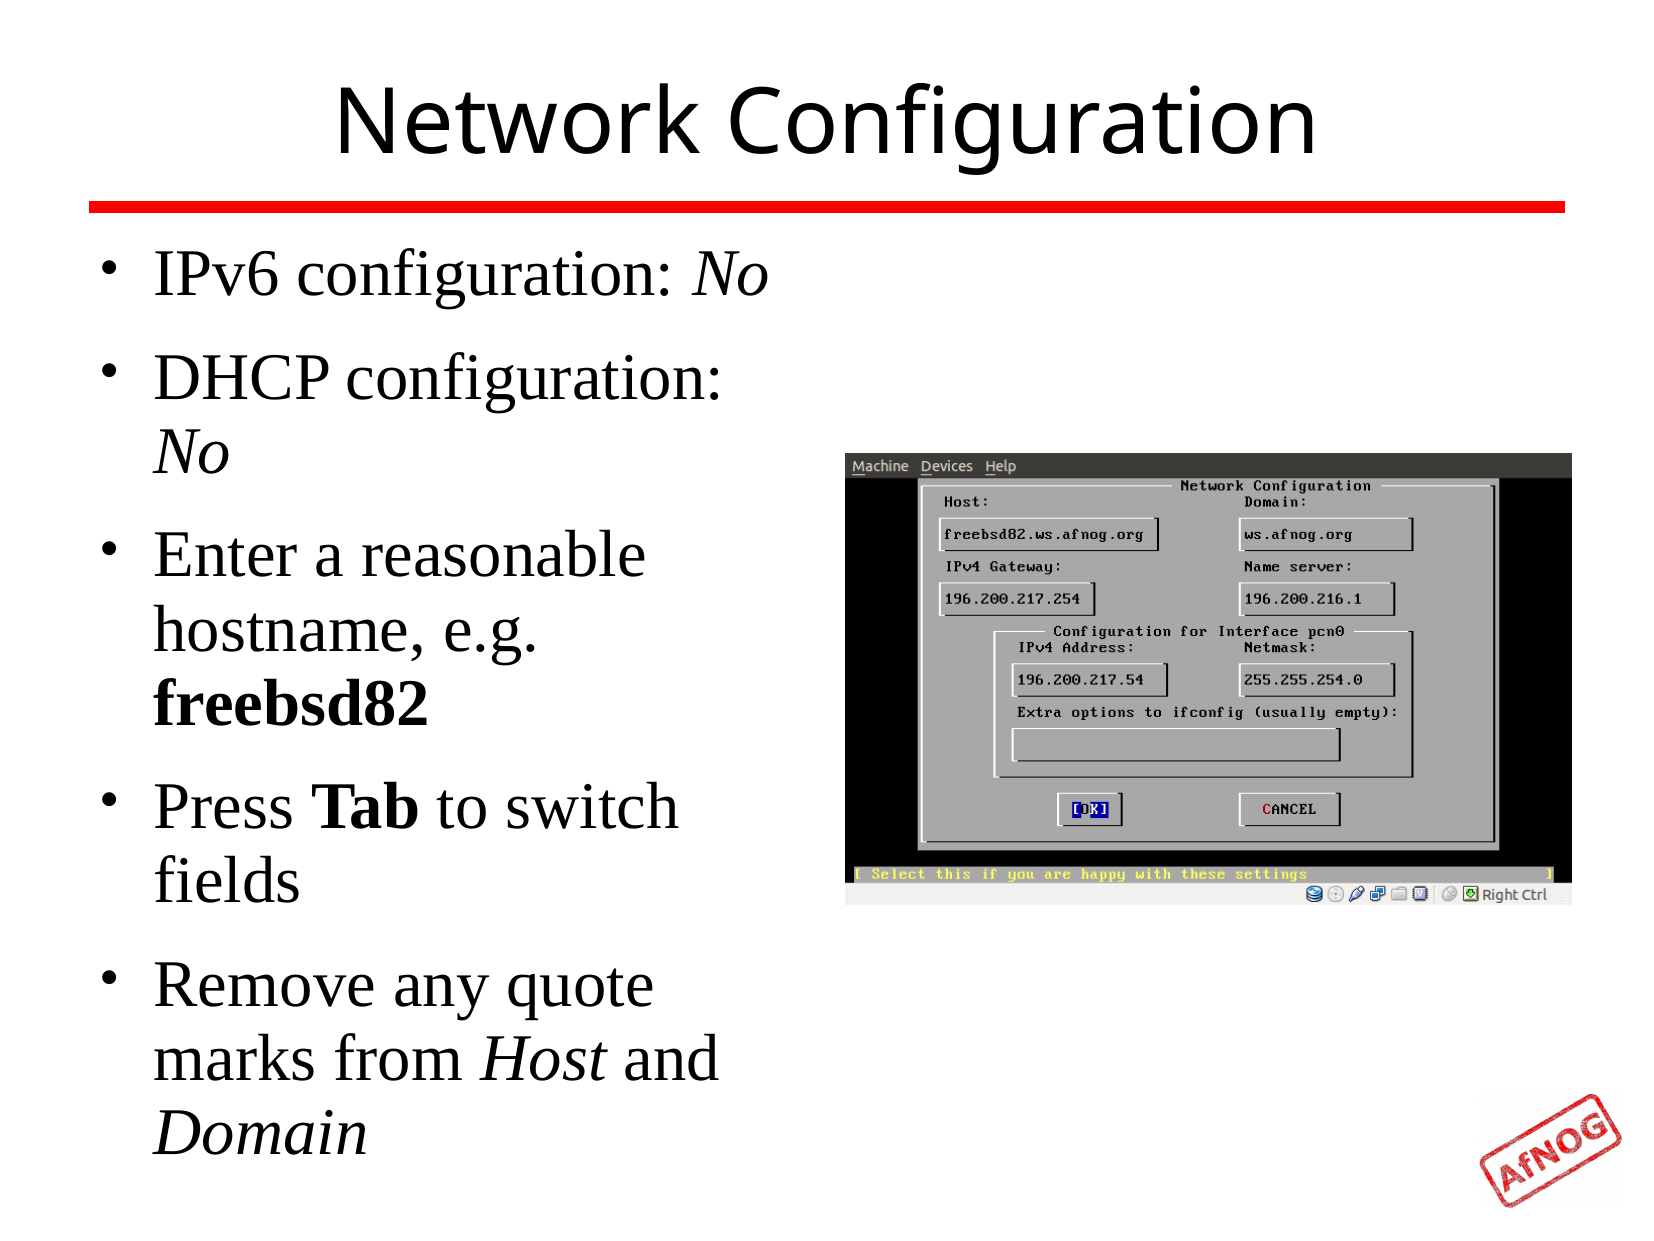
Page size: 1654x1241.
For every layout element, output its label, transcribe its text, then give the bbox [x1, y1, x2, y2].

title Network Configuration [88, 36, 1565, 200]
list IPv6 configuration: No DHCP configuration: No Enter a reasonable hostname, e.g. freebsd82 Press Tab to switch fields Remove any quote marks from Host and Domain [82, 236, 809, 1169]
picture [845, 453, 1572, 905]
picture [1476, 1090, 1625, 1211]
